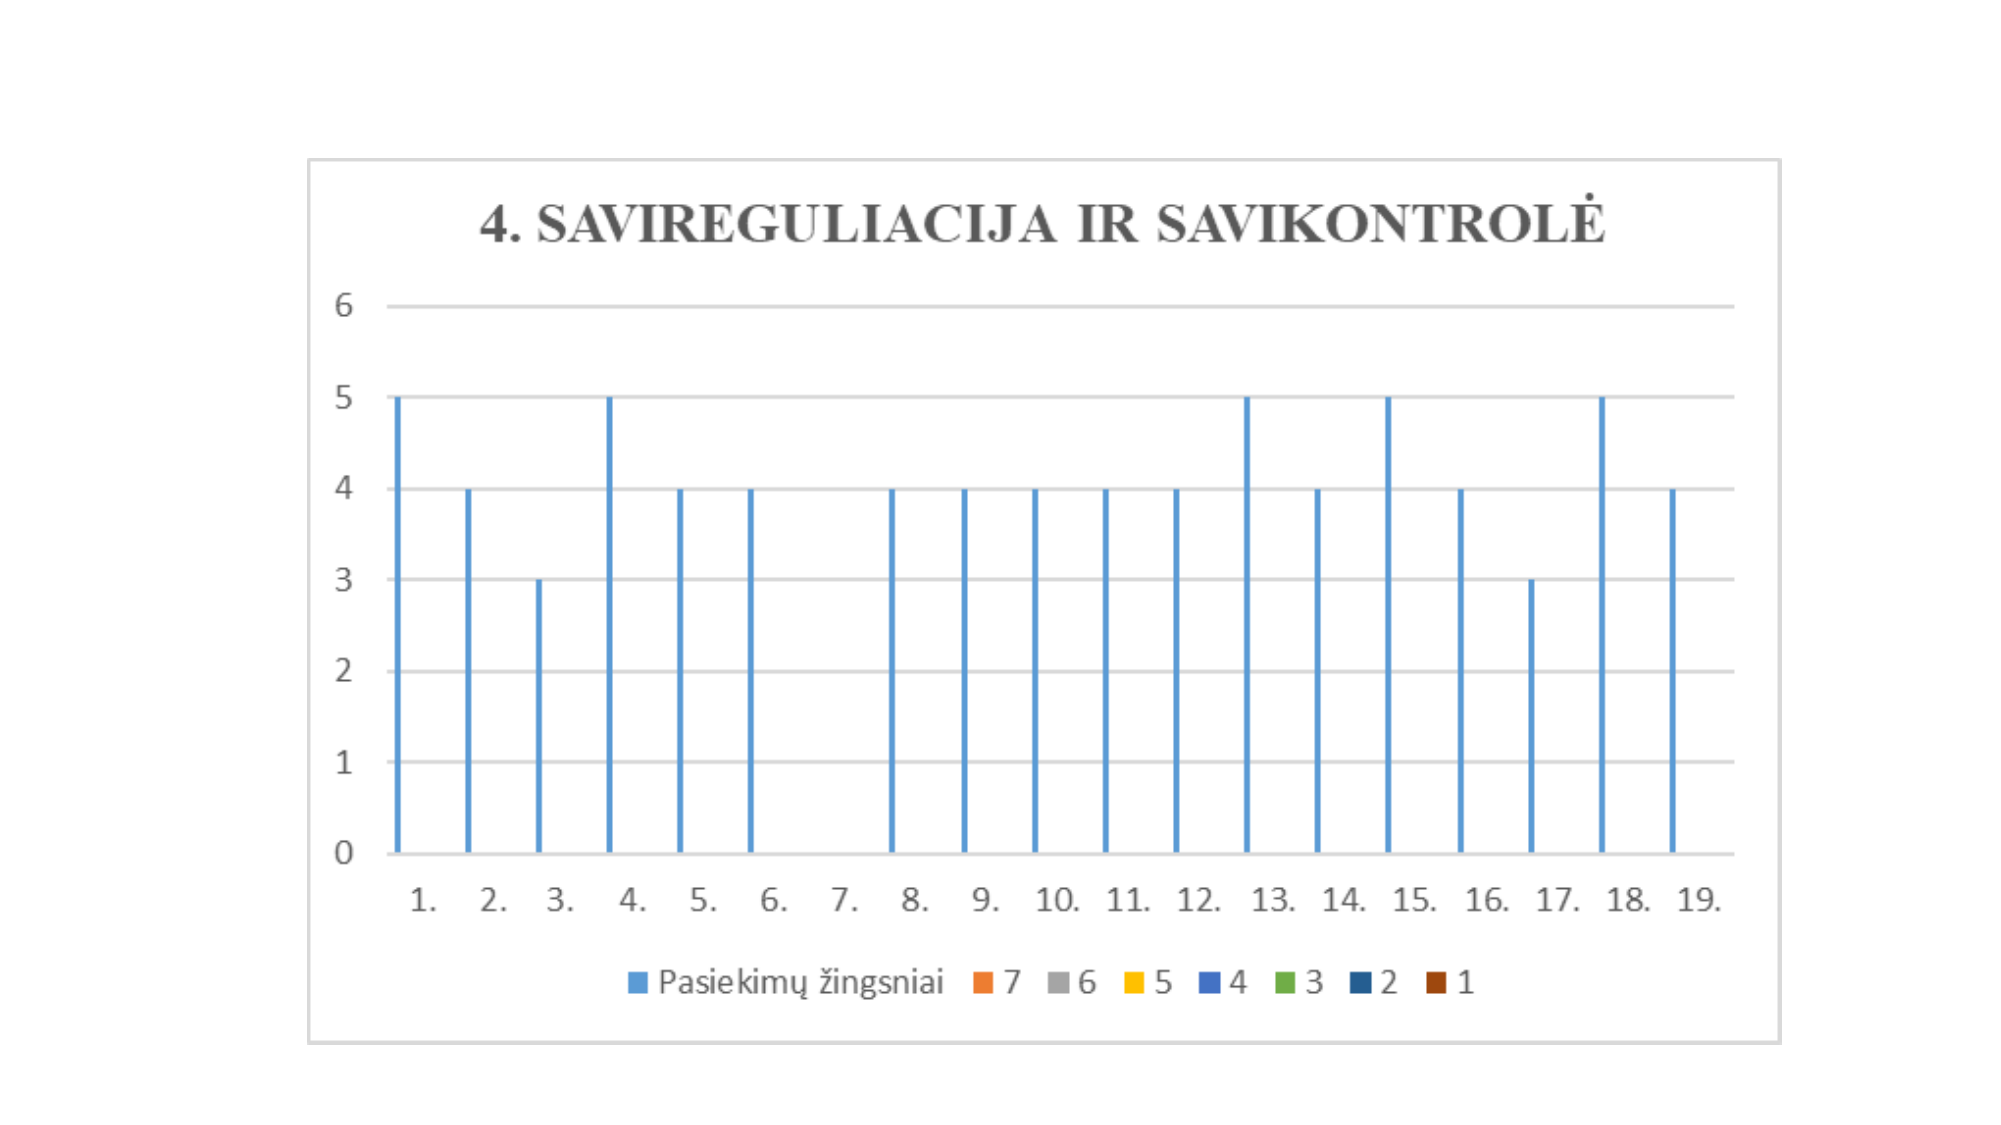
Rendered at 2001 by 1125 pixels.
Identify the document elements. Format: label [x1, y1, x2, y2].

picture [307, 158, 1782, 1045]
